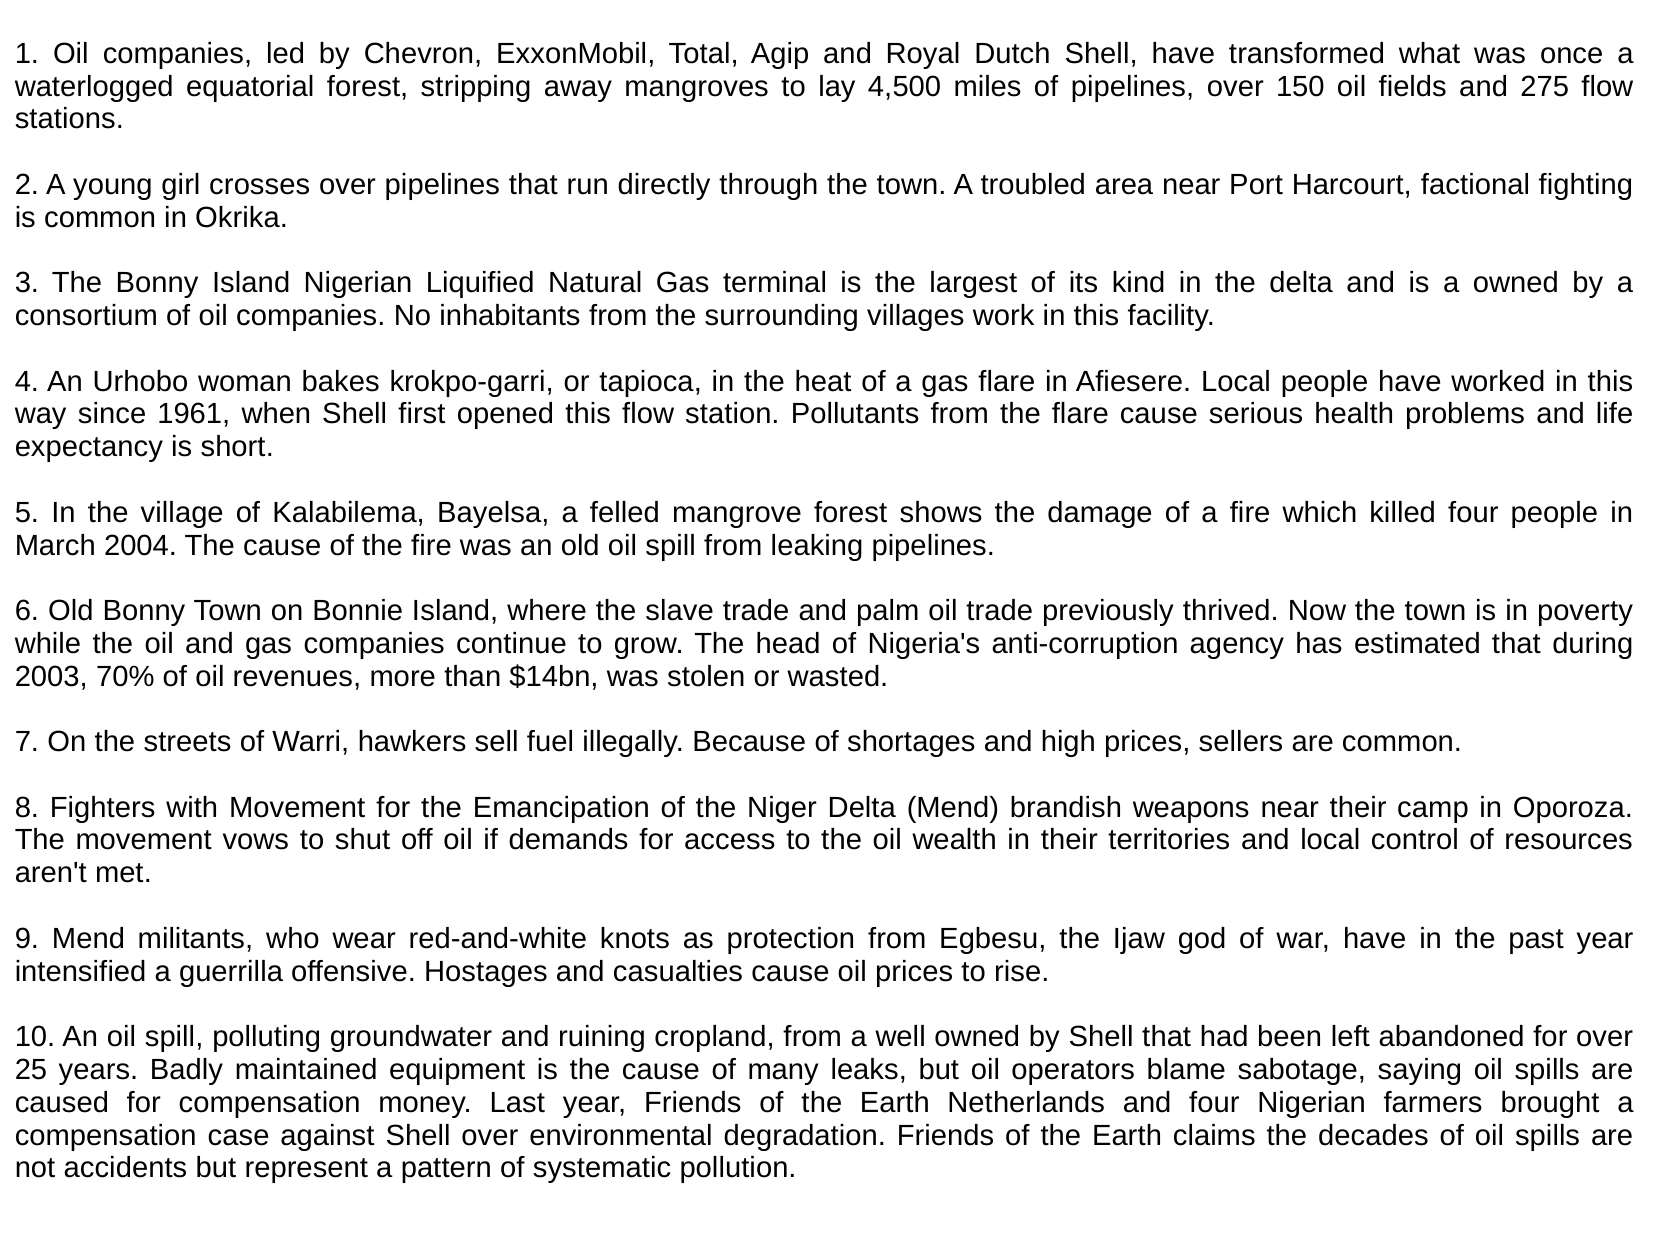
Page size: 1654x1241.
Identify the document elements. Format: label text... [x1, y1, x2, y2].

text_box 1. Oil companies, led by Chevron, ExxonMobil, Total, Agip and Royal Dutch Shell, have transformed what was once a waterlogged equatorial forest, stripping away mangroves to lay 4,500 miles of pipelines, over 150 oil fields and 275 flow stations. 2. A young girl crosses over pipelines that run directly through the town. A troubled area near Port Harcourt, factional fighting is common in Okrika. 3. The Bonny Island Nigerian Liquified Natural Gas terminal is the largest of its kind in the delta and is a owned by a consortium of oil companies. No inhabitants from the surrounding villages work in this facility. 4. An Urhobo woman bakes krokpo-garri, or tapioca, in the heat of a gas flare in Afiesere. Local people have worked in this way since 1961, when Shell first opened this flow station. Pollutants from the flare cause serious health problems and life expectancy is short. 5. In the village of Kalabilema, Bayelsa, a felled mangrove forest shows the damage of a fire which killed four people in March 2004. The cause of the fire was an old oil spill from leaking pipelines. 6. Old Bonny Town on Bonnie Island, where the slave trade and palm oil trade previously thrived. Now the town is in poverty while the oil and gas companies continue to grow. The head of Nigeria's anti-corruption agency has estimated that during 2003, 70% of oil revenues, more than $14bn, was stolen or wasted. 7. On the streets of Warri, hawkers sell fuel illegally. Because of shortages and high prices, sellers are common. 8. Fighters with Movement for the Emancipation of the Niger Delta (Mend) brandish weapons near their camp in Oporoza. The movement vows to shut off oil if demands for access to the oil wealth in their territories and local control of resources aren't met. 9. Mend militants, who wear red-and-white knots as protection from Egbesu, the Ijaw god of war, have in the past year intensified a guerrilla offensive. Hostages and casualties cause oil prices to rise. 10. An oil spill, polluting groundwater and ruining cropland, from a well owned by Shell that had been left abandoned for over 25 years. Badly maintained equipment is the cause of many leaks, but oil operators blame sabotage, saying oil spills are caused for compensation money. Last year, Friends of the Earth Netherlands and four Nigerian farmers brought a compensation case against Shell over environmental degradation. Friends of the Earth claims the decades of oil spills are not accidents but represent a pattern of systematic pollution. [0, 29, 1651, 1192]
